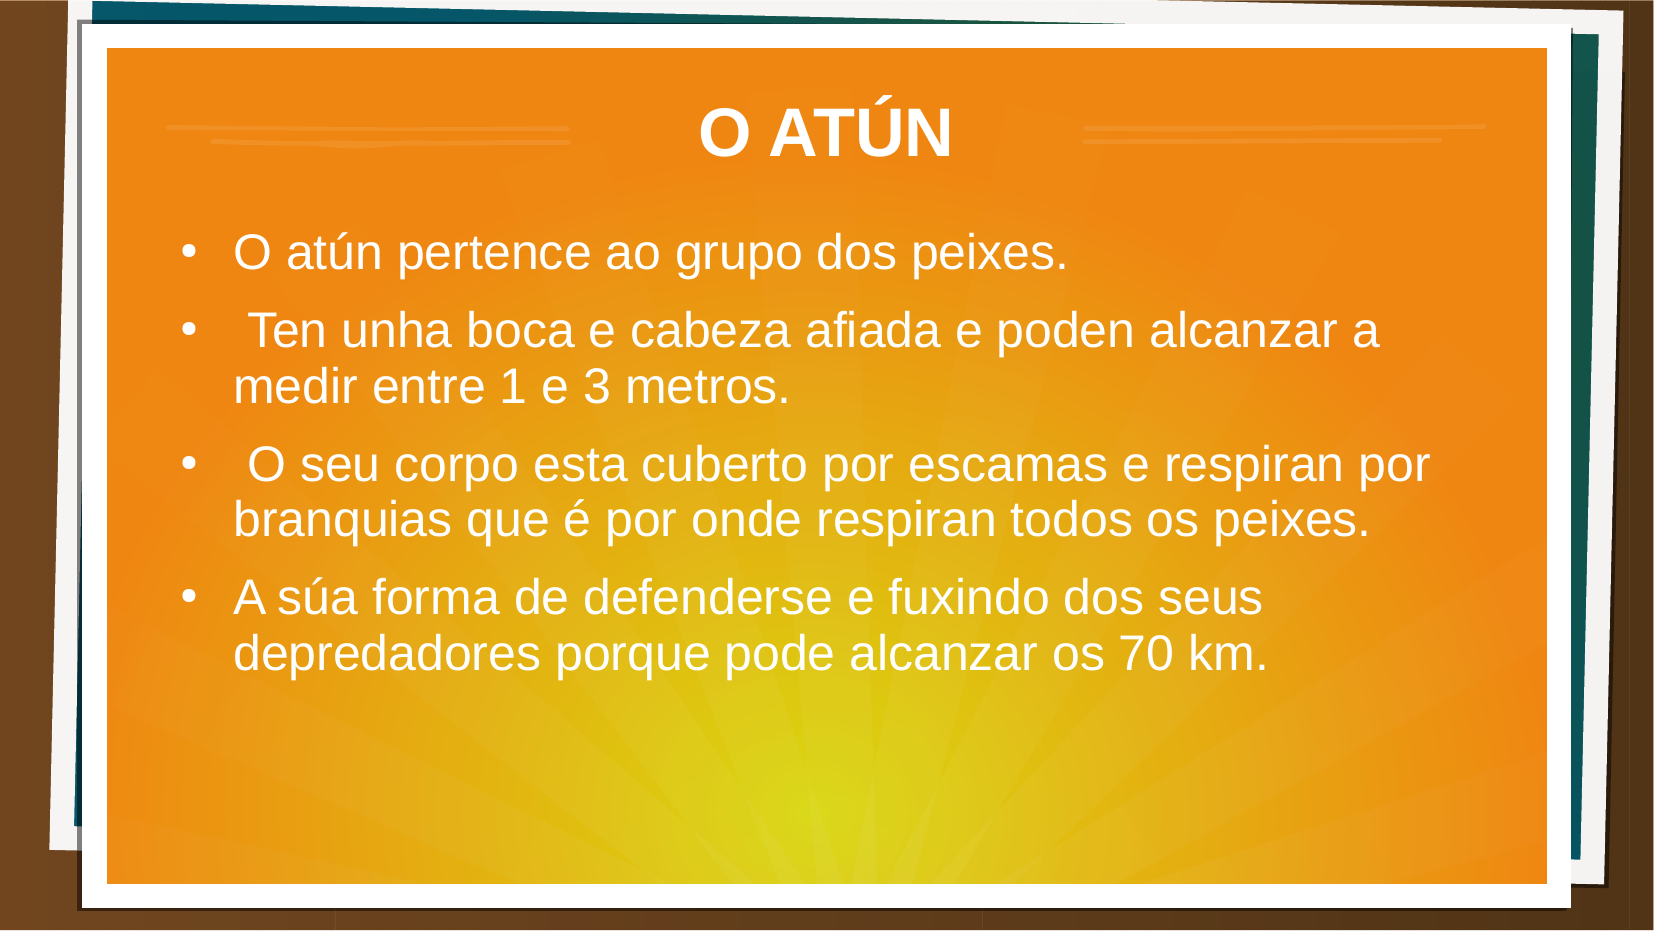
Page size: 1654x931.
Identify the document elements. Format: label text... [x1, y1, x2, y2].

title O ATÚN [566, 59, 1087, 207]
list O atún pertence ao grupo dos peixes. Ten unha boca e cabeza afiada e poden alcanzar a medir entre 1 e 3 metros. O seu corpo esta cuberto por escamas e respiran por branquias que é por onde respiran todos os peixes. A súa forma de defenderse e fuxindo dos seus depredadores porque pode alcanzar os 70 km. [162, 224, 1492, 815]
